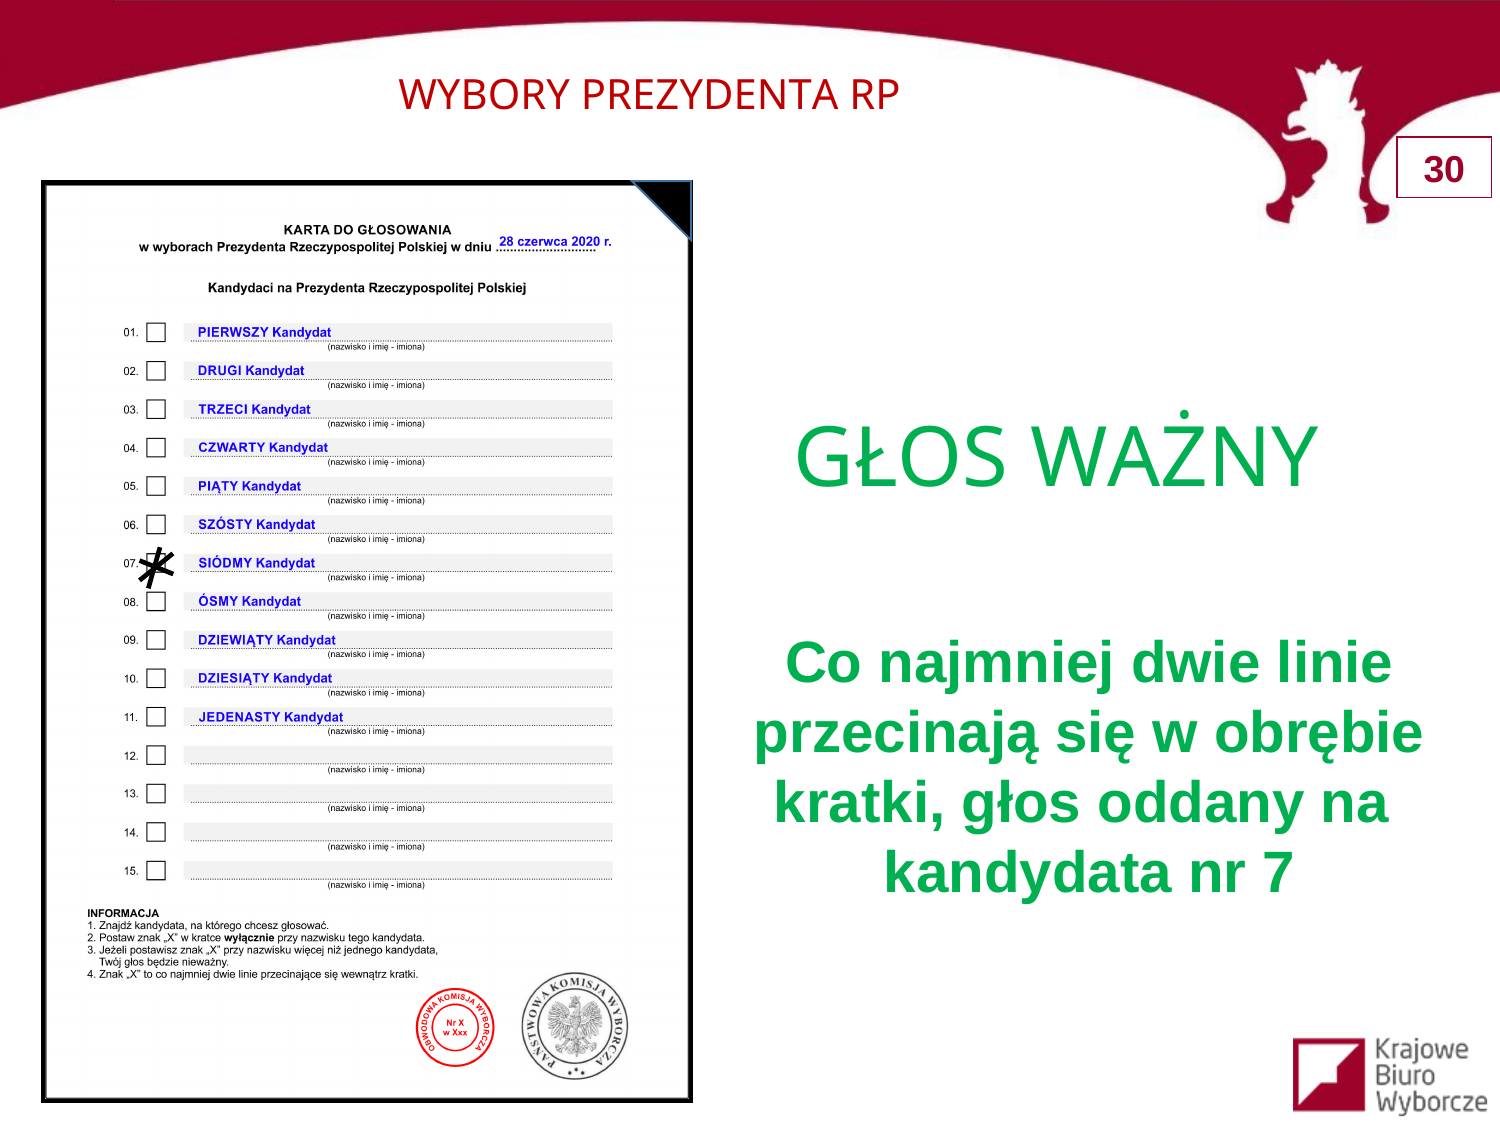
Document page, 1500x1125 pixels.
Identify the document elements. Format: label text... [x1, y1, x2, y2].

picture [45, 184, 689, 1099]
picture [1293, 1035, 1489, 1118]
text_box Co najmniej dwie linie przecinają się w obrębie kratki, głos oddany na kandydata nr 7 [696, 616, 1483, 913]
text_box WYBORY PREZYDENTA RP [147, 59, 1152, 126]
text_box [631, 181, 692, 241]
picture [0, 0, 1500, 262]
text_box GŁOS WAŻNY [755, 395, 1358, 512]
